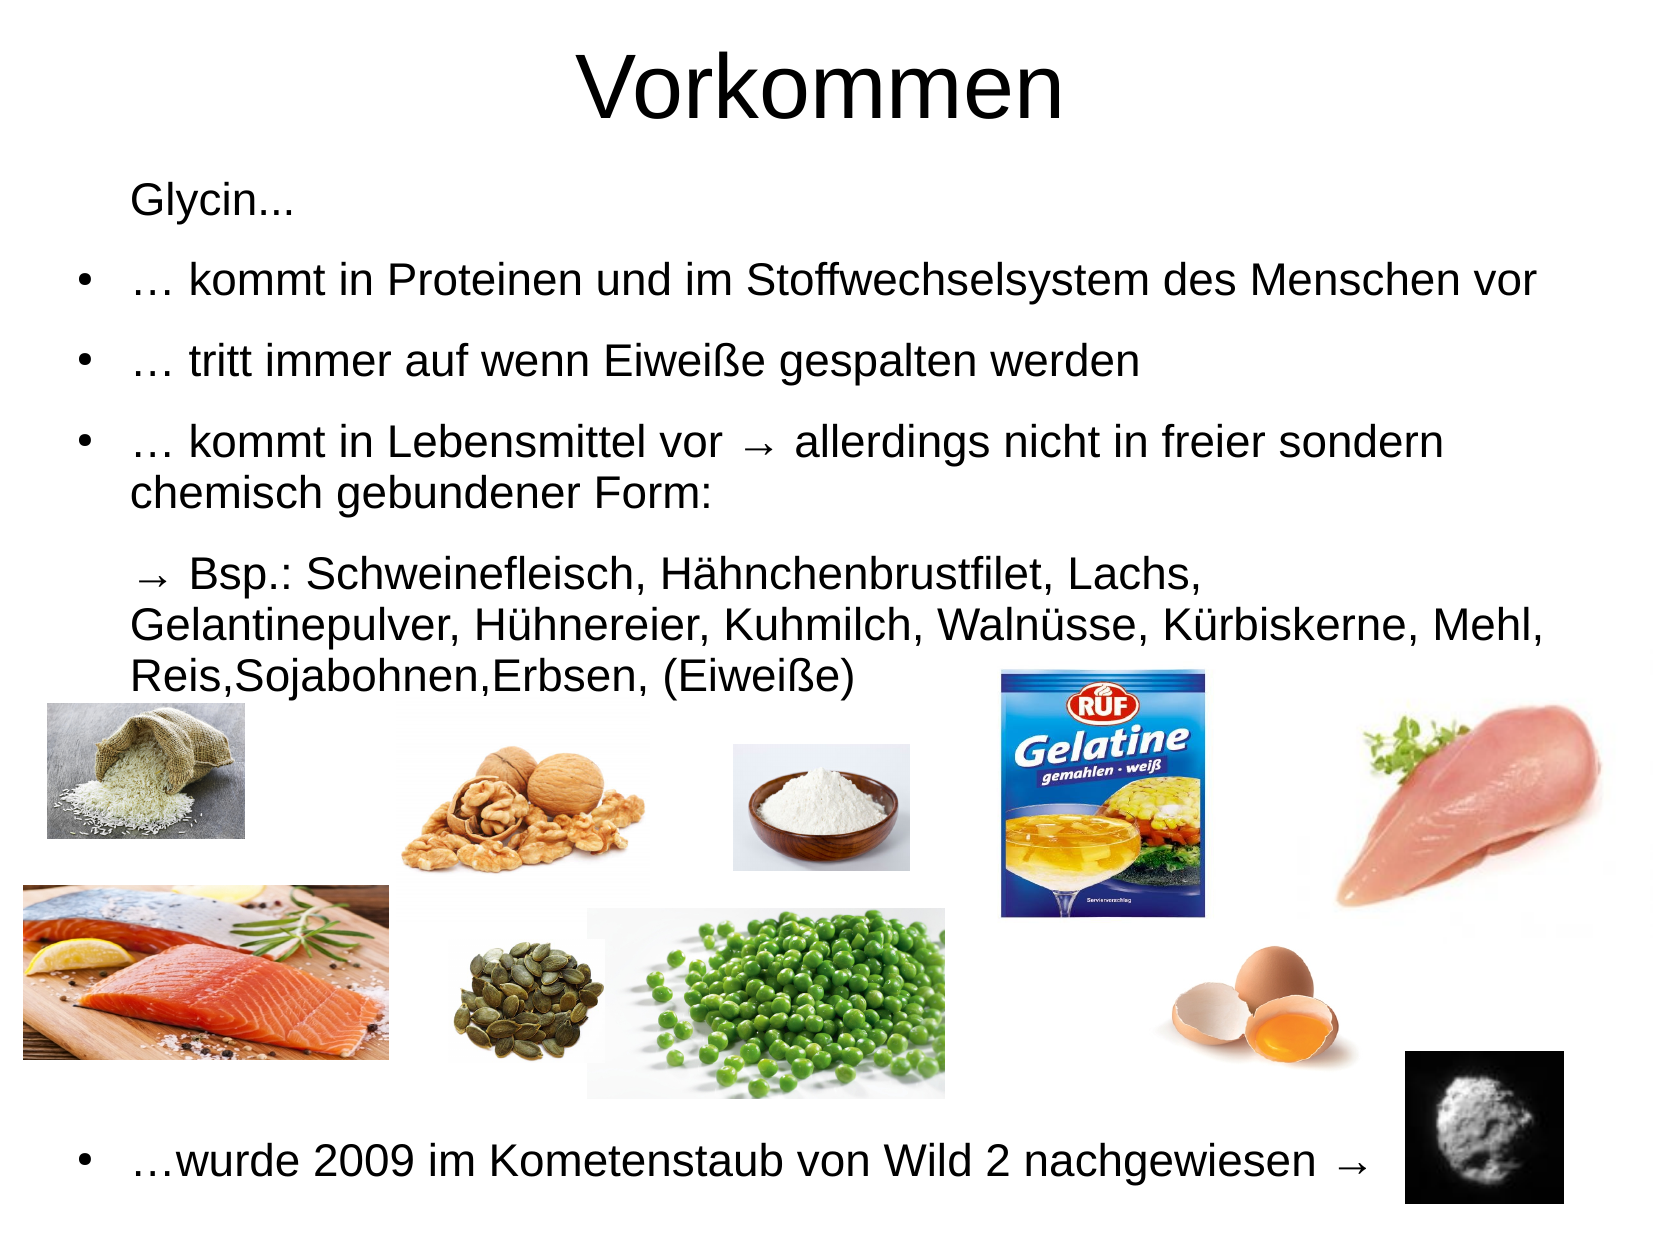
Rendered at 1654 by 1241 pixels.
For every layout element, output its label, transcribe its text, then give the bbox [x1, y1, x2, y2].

picture [396, 696, 945, 1099]
picture [1405, 1051, 1564, 1204]
list Glycin... … kommt in Proteinen und im Stoffwechselsystem des Menschen vor … tritt immer auf wenn Eiweiße gespalten werden … kommt in Lebensmittel vor → allerdings nicht in freier sondern chemisch gebundener Form: → Bsp.: Schweinefleisch, Hähnchenbrustfilet, Lachs, Gelantinepulver, Hühnereier, Kuhmilch, Walnüsse, Kürbiskerne, Mehl, Reis,Sojabohnen,Erbsen, (Eiweiße) …wurde 2009 im Kometenstaub von Wild 2 nachgewiesen → [59, 173, 1548, 1241]
picture [987, 649, 1654, 1099]
picture [733, 744, 910, 871]
picture [47, 703, 245, 839]
title Vorkommen [76, 0, 1565, 191]
picture [23, 885, 389, 1060]
